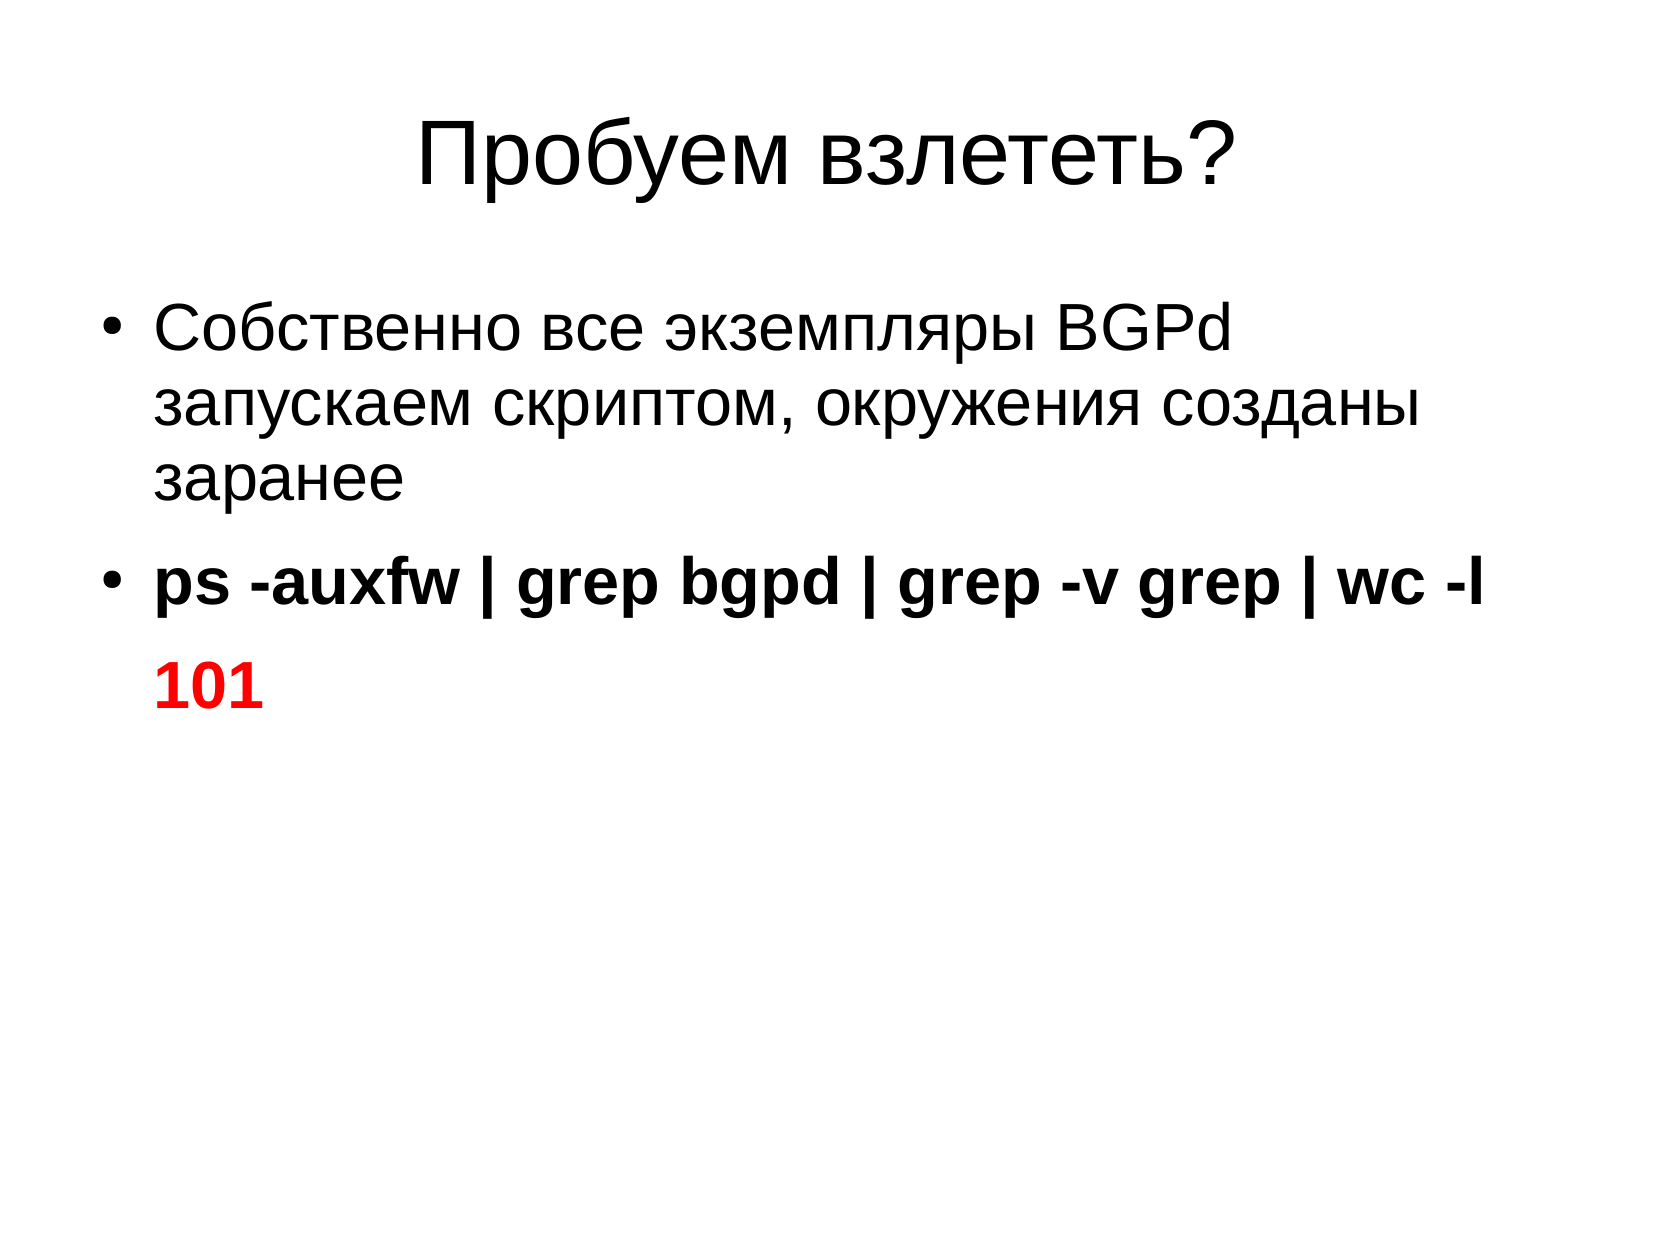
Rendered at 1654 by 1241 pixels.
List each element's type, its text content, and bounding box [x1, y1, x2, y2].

list Собственно все экземпляры BGPd запускаем скриптом, окружения созданы заранее ps -auxfw | grep bgpd | grep -v grep | wc -l 101 [82, 290, 1538, 1010]
title Пробуем взлететь? [82, 49, 1571, 257]
